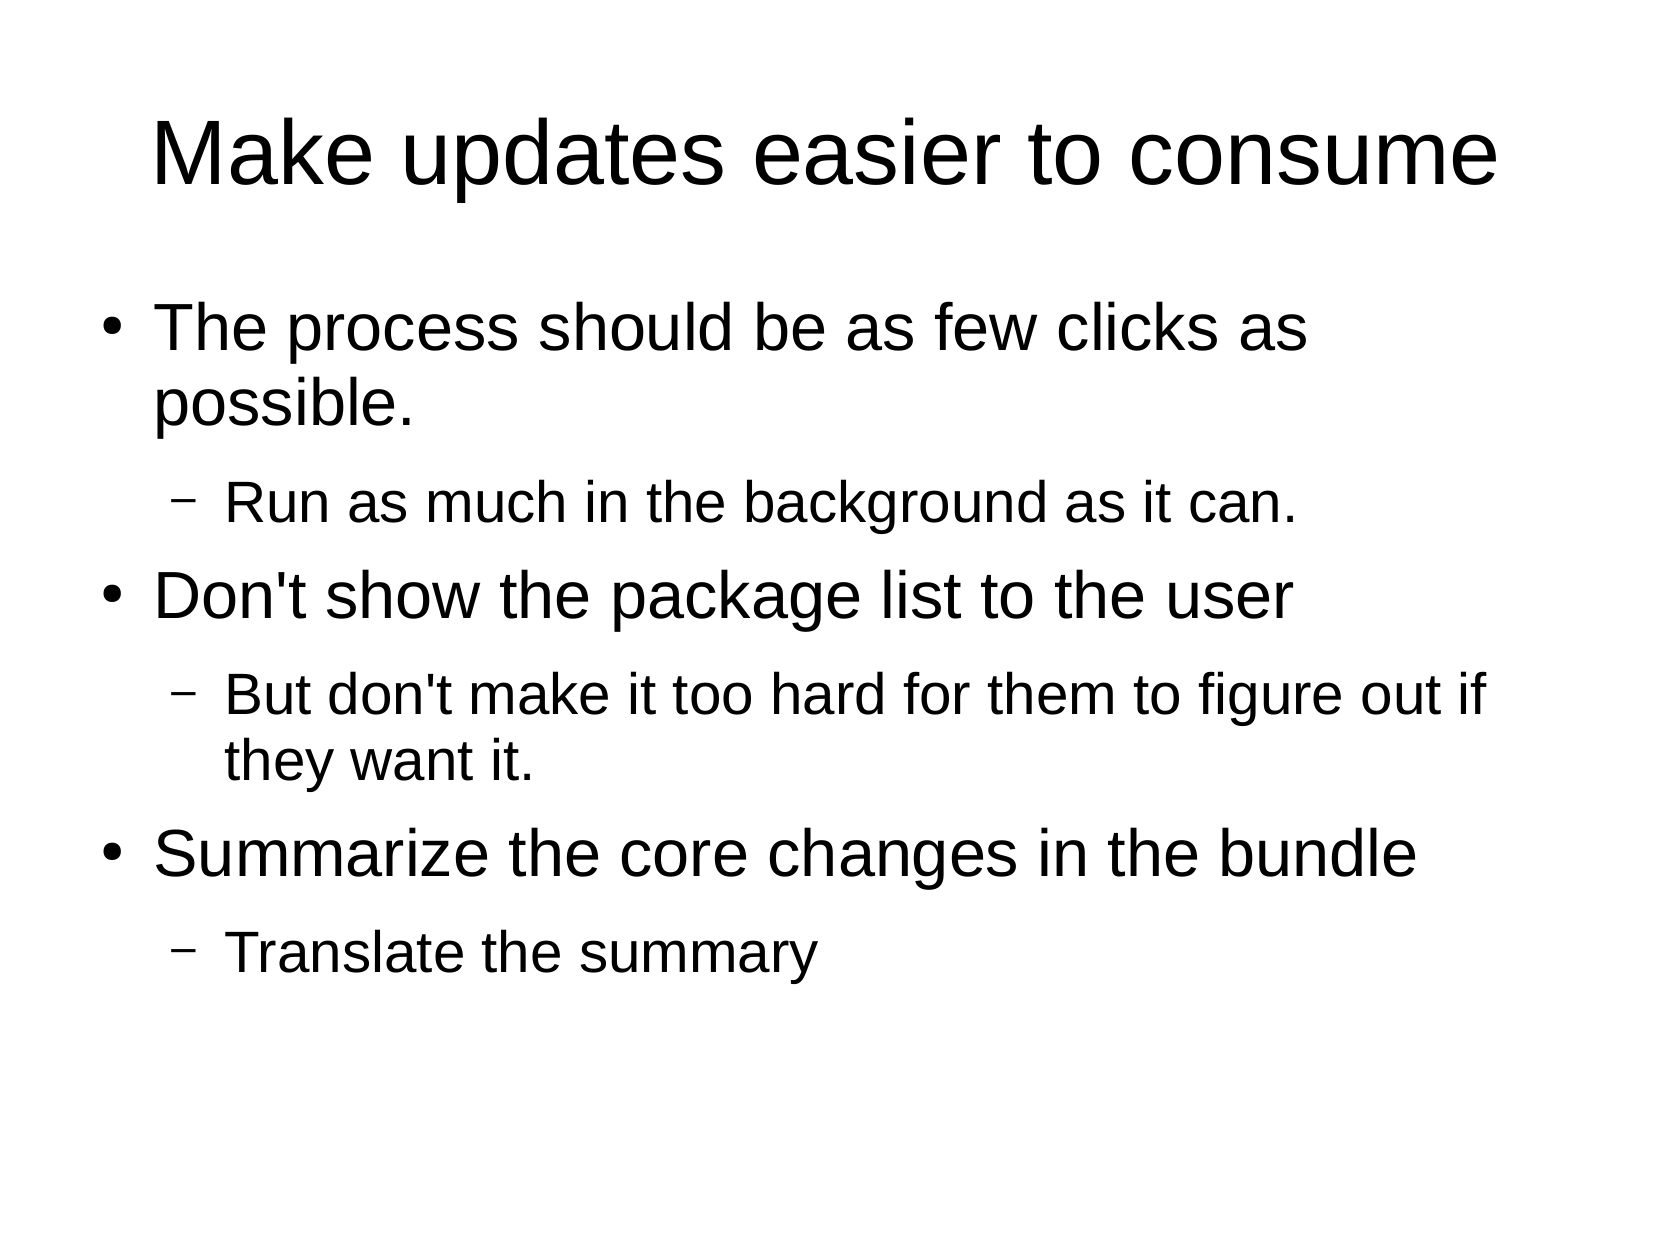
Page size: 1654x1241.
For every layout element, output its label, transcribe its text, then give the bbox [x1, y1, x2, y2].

list The process should be as few clicks as possible. Run as much in the background as it can. Don't show the package list to the user But don't make it too hard for them to figure out if they want it. Summarize the core changes in the bundle Translate the summary [82, 290, 1571, 1010]
title Make updates easier to consume [82, 49, 1571, 257]
